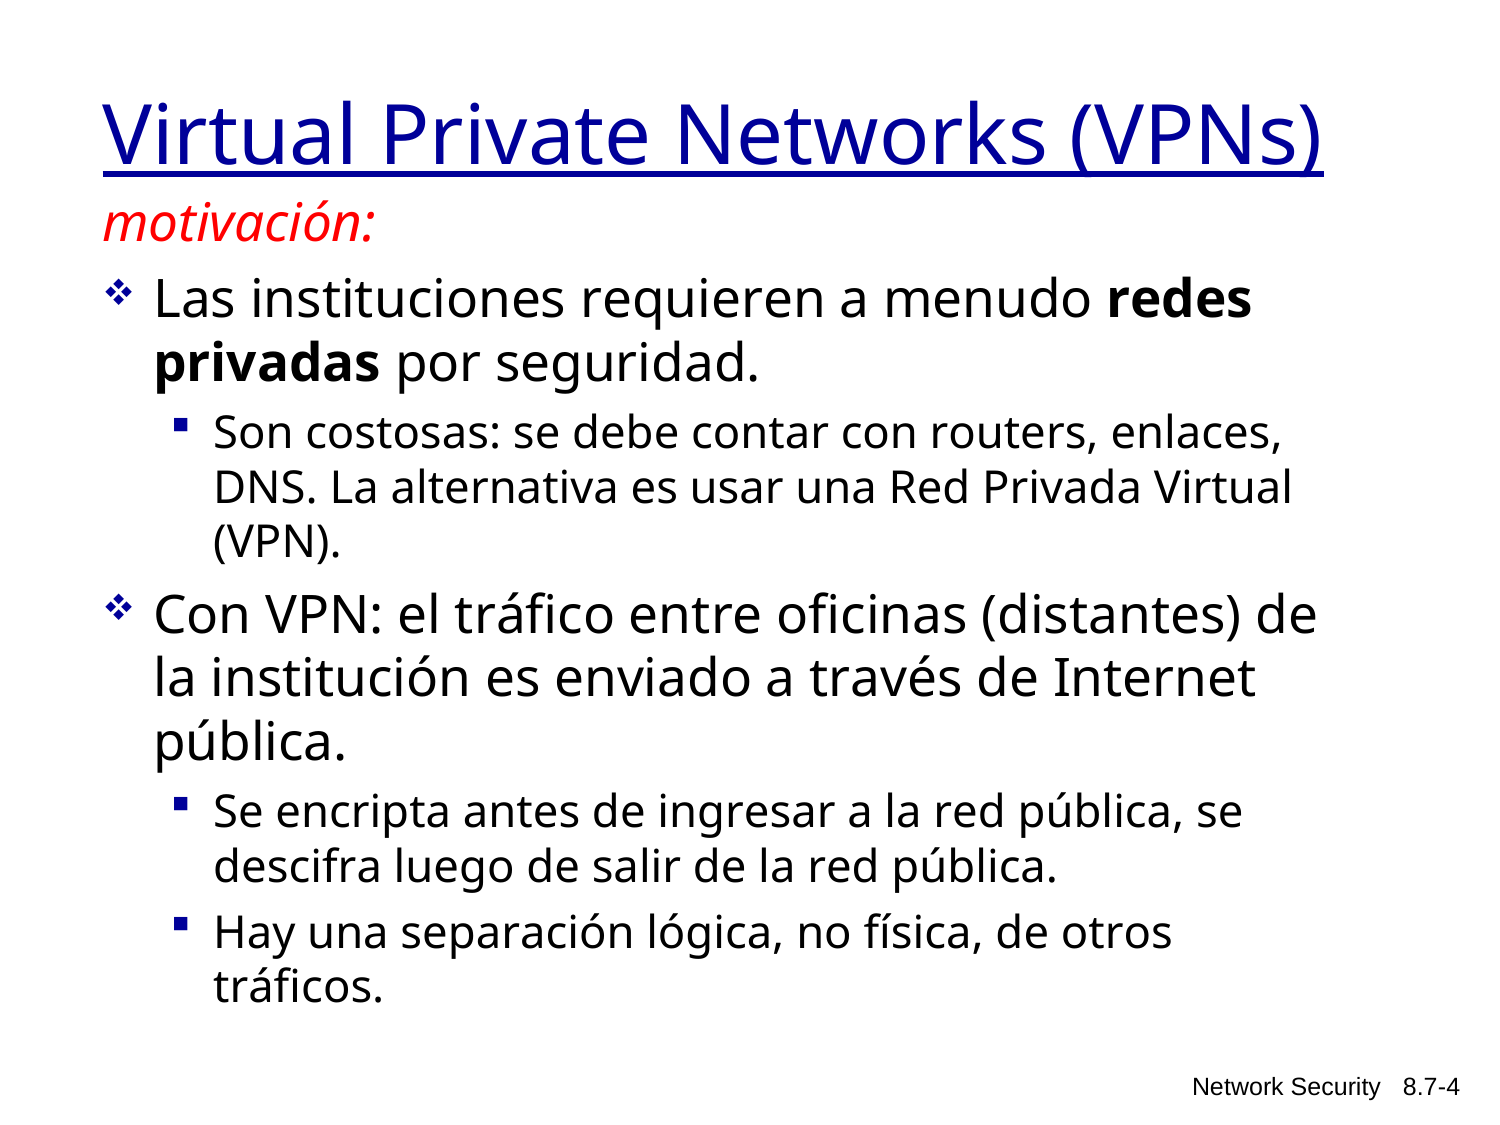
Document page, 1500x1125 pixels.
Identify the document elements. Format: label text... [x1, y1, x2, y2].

list motivación: Las instituciones requieren a menudo redes privadas por seguridad. Son costosas: se debe contar con routers, enlaces, DNS. La alternativa es usar una Red Privada Virtual (VPN). Con VPN: el tráfico entre oficinas (distantes) de la institución es enviado a través de Internet pública. Se encripta antes de ingresar a la red pública, se descifra luego de salir de la red pública. Hay una separación lógica, no física, de otros tráficos. [87, 180, 1363, 1026]
title Virtual Private Networks (VPNs) [87, 37, 1447, 225]
text_box Network Security [762, 1062, 1397, 1114]
